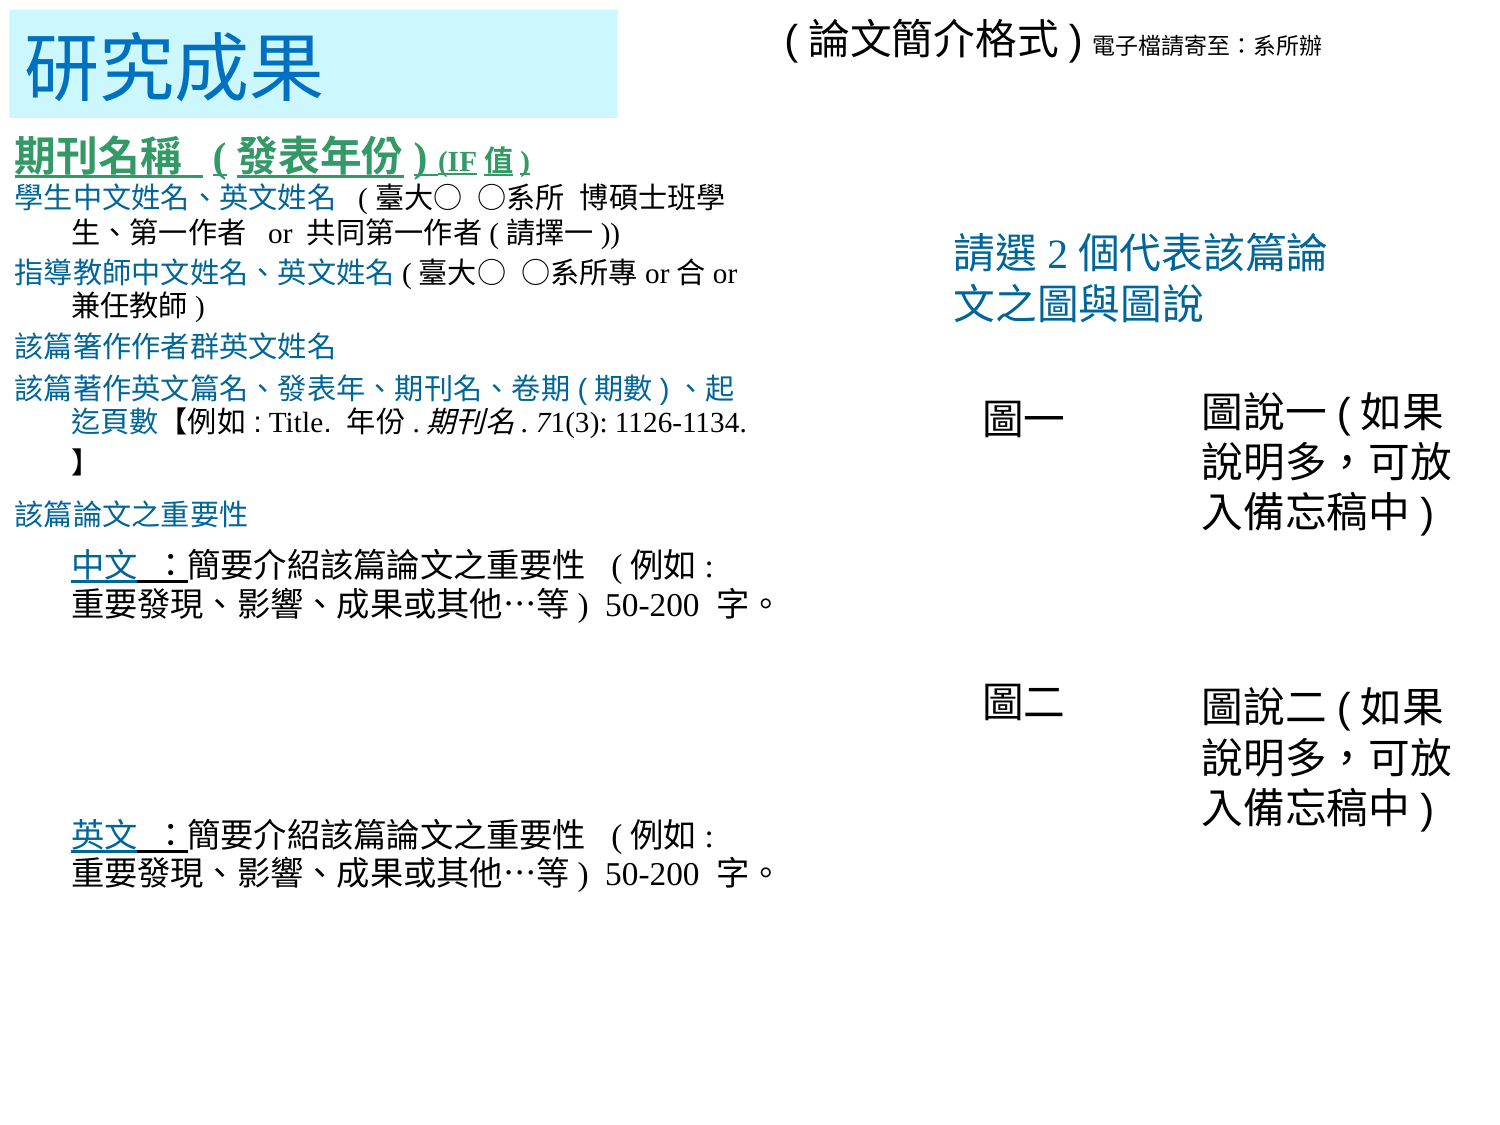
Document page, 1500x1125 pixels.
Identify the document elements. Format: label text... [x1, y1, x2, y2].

text_box 圖二 [967, 668, 1081, 734]
text_box 圖說二(如果說明多，可放入備忘稿中) [1186, 673, 1471, 839]
text_box 研究成果 [9, 9, 618, 118]
text_box 圖一 [967, 385, 1081, 451]
text_box 圖說一(如果說明多，可放入備忘稿中) [1186, 378, 1471, 544]
text_box (論文簡介格式)電子檔請寄至：系所辦 [618, 9, 1491, 71]
text_box 請選2個代表該篇論文之圖與圖說 [938, 219, 1353, 335]
text_box 期刊名稱 (發表年份) (IF值) 學生中文姓名、英文姓名 (臺大○ ○系所 博碩士班學生、第一作者 or 共同第一作者(請擇一)) 指導教師中文姓名、英文姓名(臺大○ ○系所專or合or兼任教師) 該篇箸作作者群英文姓名 該篇著作英文篇名、發表年、期刊名、卷期(期數)、起迄頁數【例如: Title. 年份.期刊名. 71(3): 1126-1134. 】 該篇論文之重要性 中文 ：簡要介紹該篇論文之重要性 (例如: 重要發現、影響、成果或其他…等) 50-200 字。 英文 ：簡要介紹該篇論文之重要性 (例如: 重要發現、影響、成果或其他…等) 50-200 字。 [0, 122, 768, 1008]
